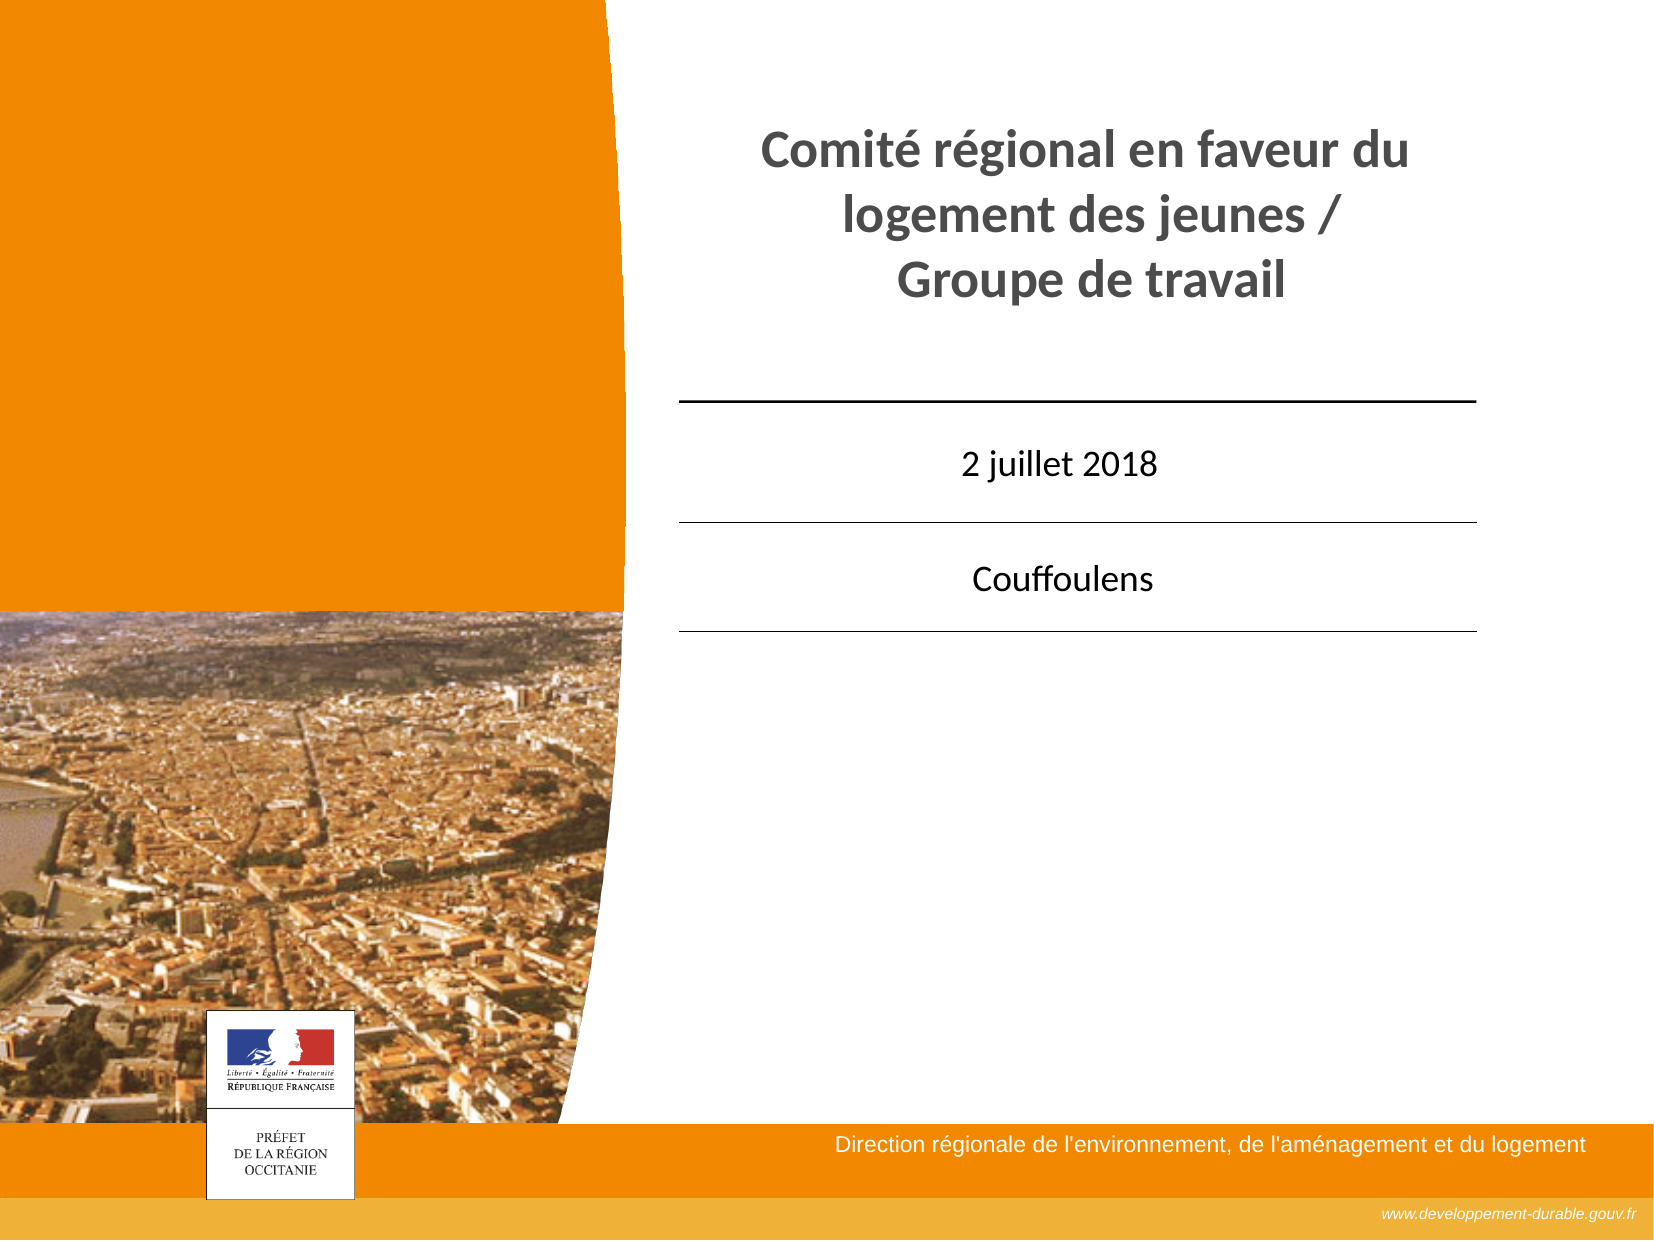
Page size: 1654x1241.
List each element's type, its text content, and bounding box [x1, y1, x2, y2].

text_box 2 juillet 2018 [660, 431, 1459, 491]
title Comité régional en faveur du logement des jeunes / Groupe de travail [679, 177, 1506, 244]
picture [0, 0, 1654, 1240]
text_box Couffoulens [626, 546, 1424, 607]
